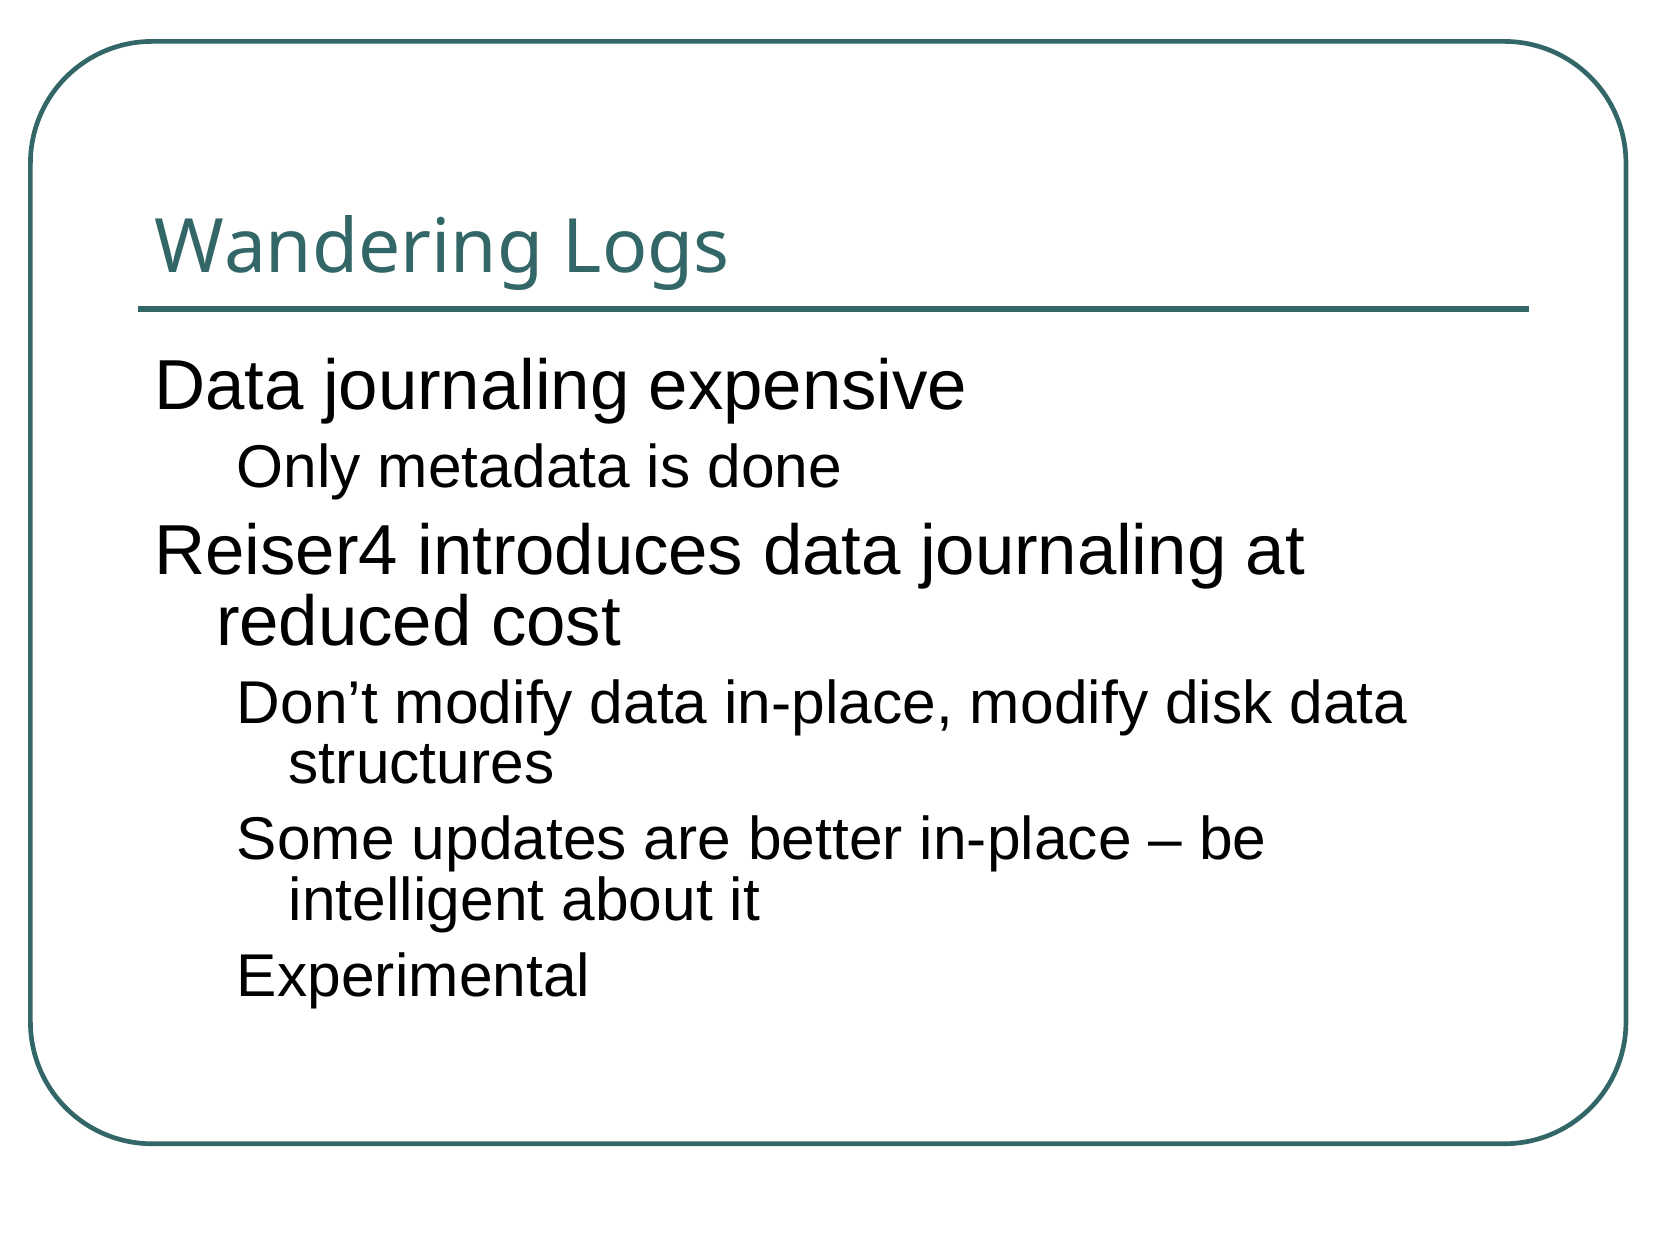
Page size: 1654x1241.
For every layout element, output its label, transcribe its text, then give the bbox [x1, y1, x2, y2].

list Data journaling expensive Only metadata is done Reiser4 introduces data journaling at reduced cost Don’t modify data in-place, modify disk data structures Some updates are better in-place – be intelligent about it Experimental [137, 344, 1530, 1075]
title Wandering Logs [137, 96, 1530, 304]
